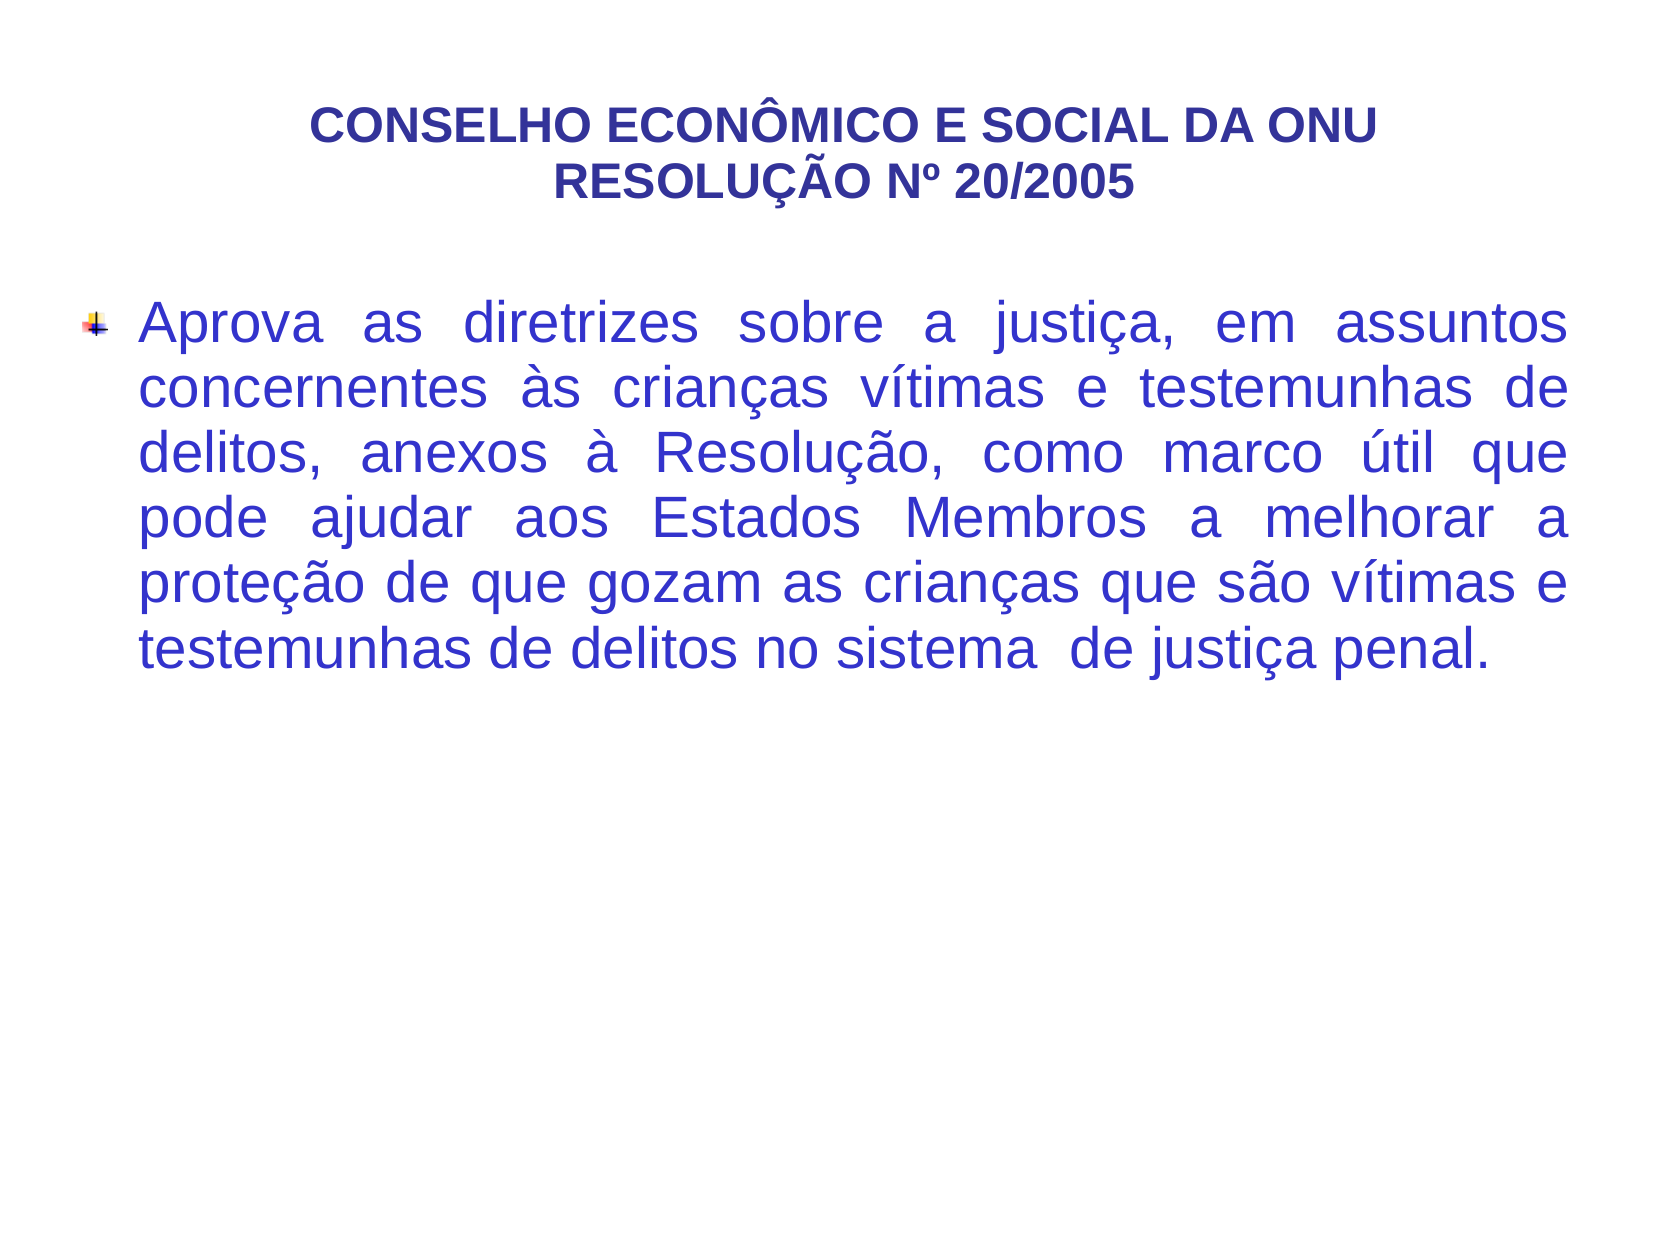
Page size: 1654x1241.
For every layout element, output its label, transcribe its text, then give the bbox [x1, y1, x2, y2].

title CONSELHO ECONÔMICO E SOCIAL DA ONU RESOLUÇÃO Nº 20/2005 [82, 49, 1571, 257]
list Aprova as diretrizes sobre a justiça, em assuntos concernentes às crianças vítimas e testemunhas de delitos, anexos à Resolução, como marco útil que pode ajudar aos Estados Membros a melhorar a proteção de que gozam as crianças que são vítimas e testemunhas de delitos no sistema de justiça penal. [82, 290, 1571, 1010]
